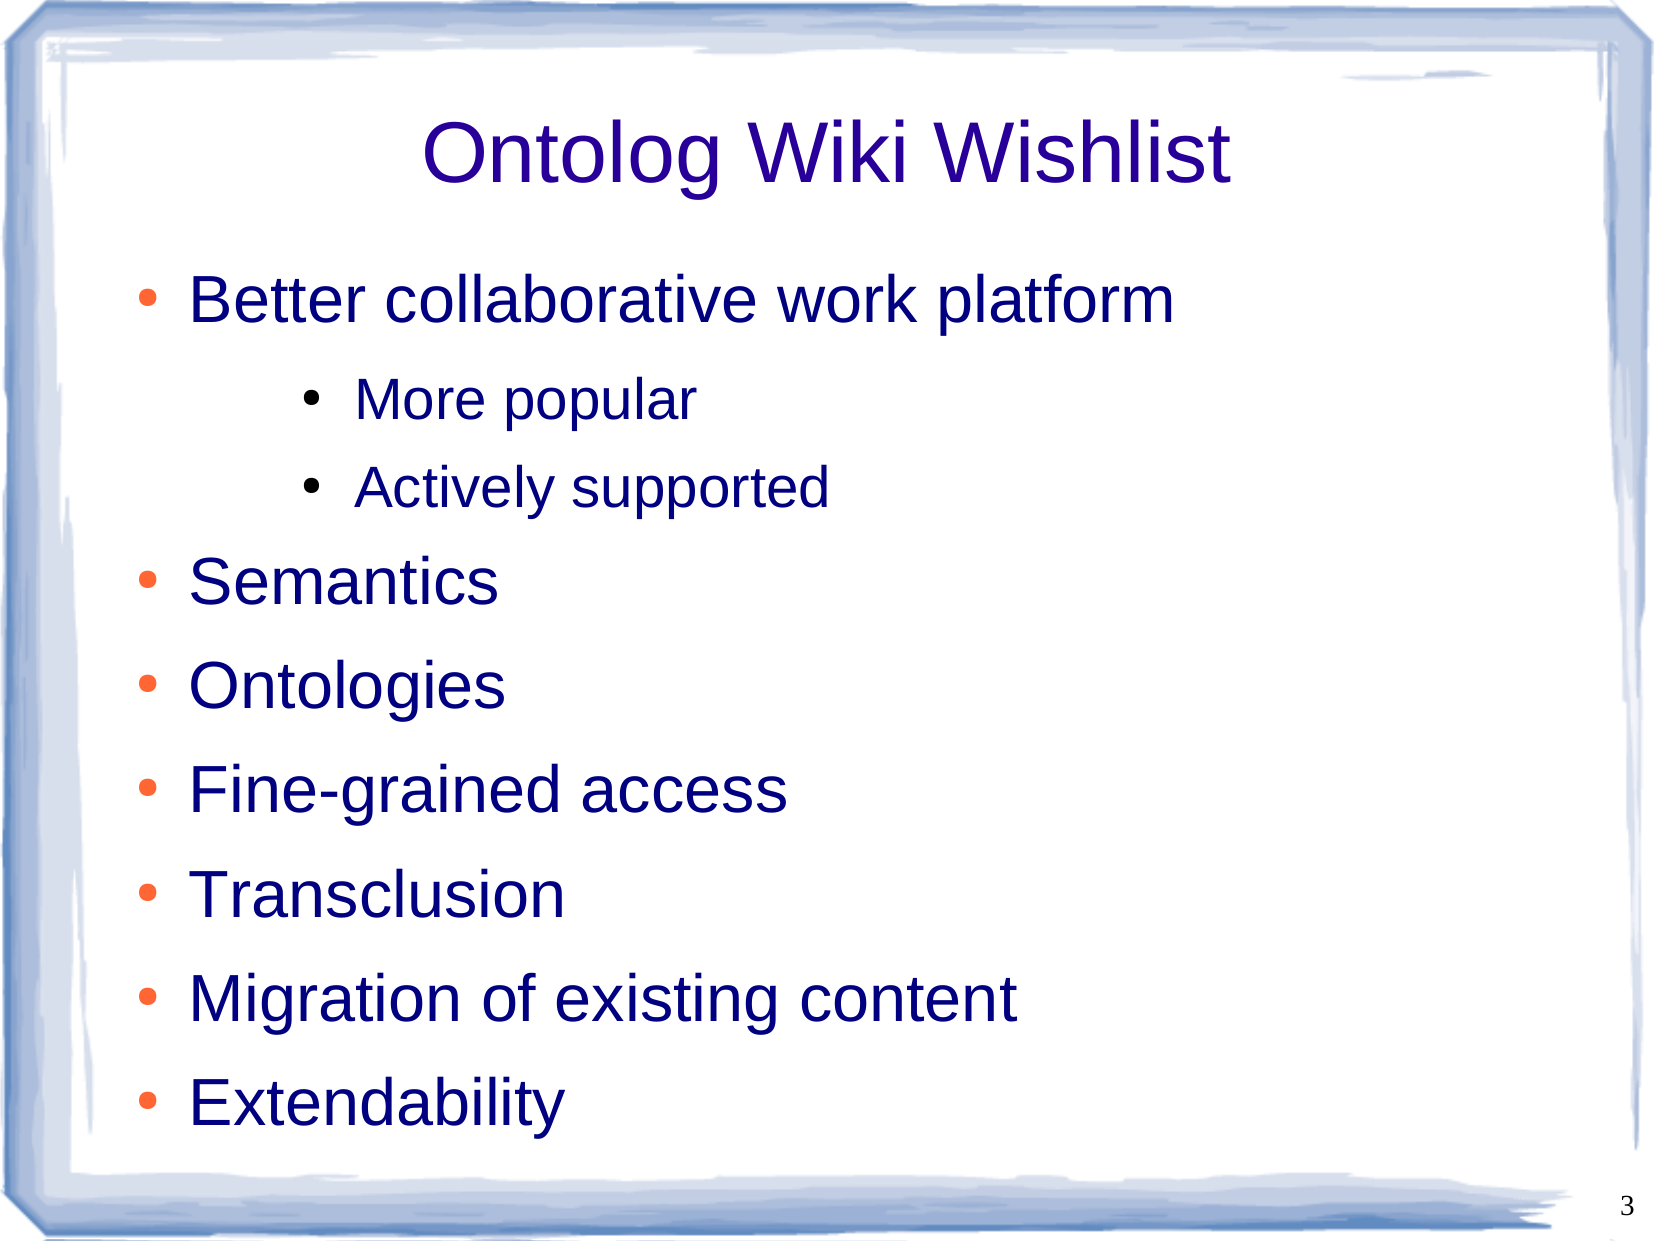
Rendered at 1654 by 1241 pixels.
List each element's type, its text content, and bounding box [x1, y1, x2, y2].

list Better collaborative work platform More popular Actively supported Semantics Ontologies Fine-grained access Transclusion Migration of existing content Extendability [118, 262, 1571, 1141]
title Ontolog Wiki Wishlist [82, 49, 1571, 257]
picture [0, 0, 1654, 1241]
